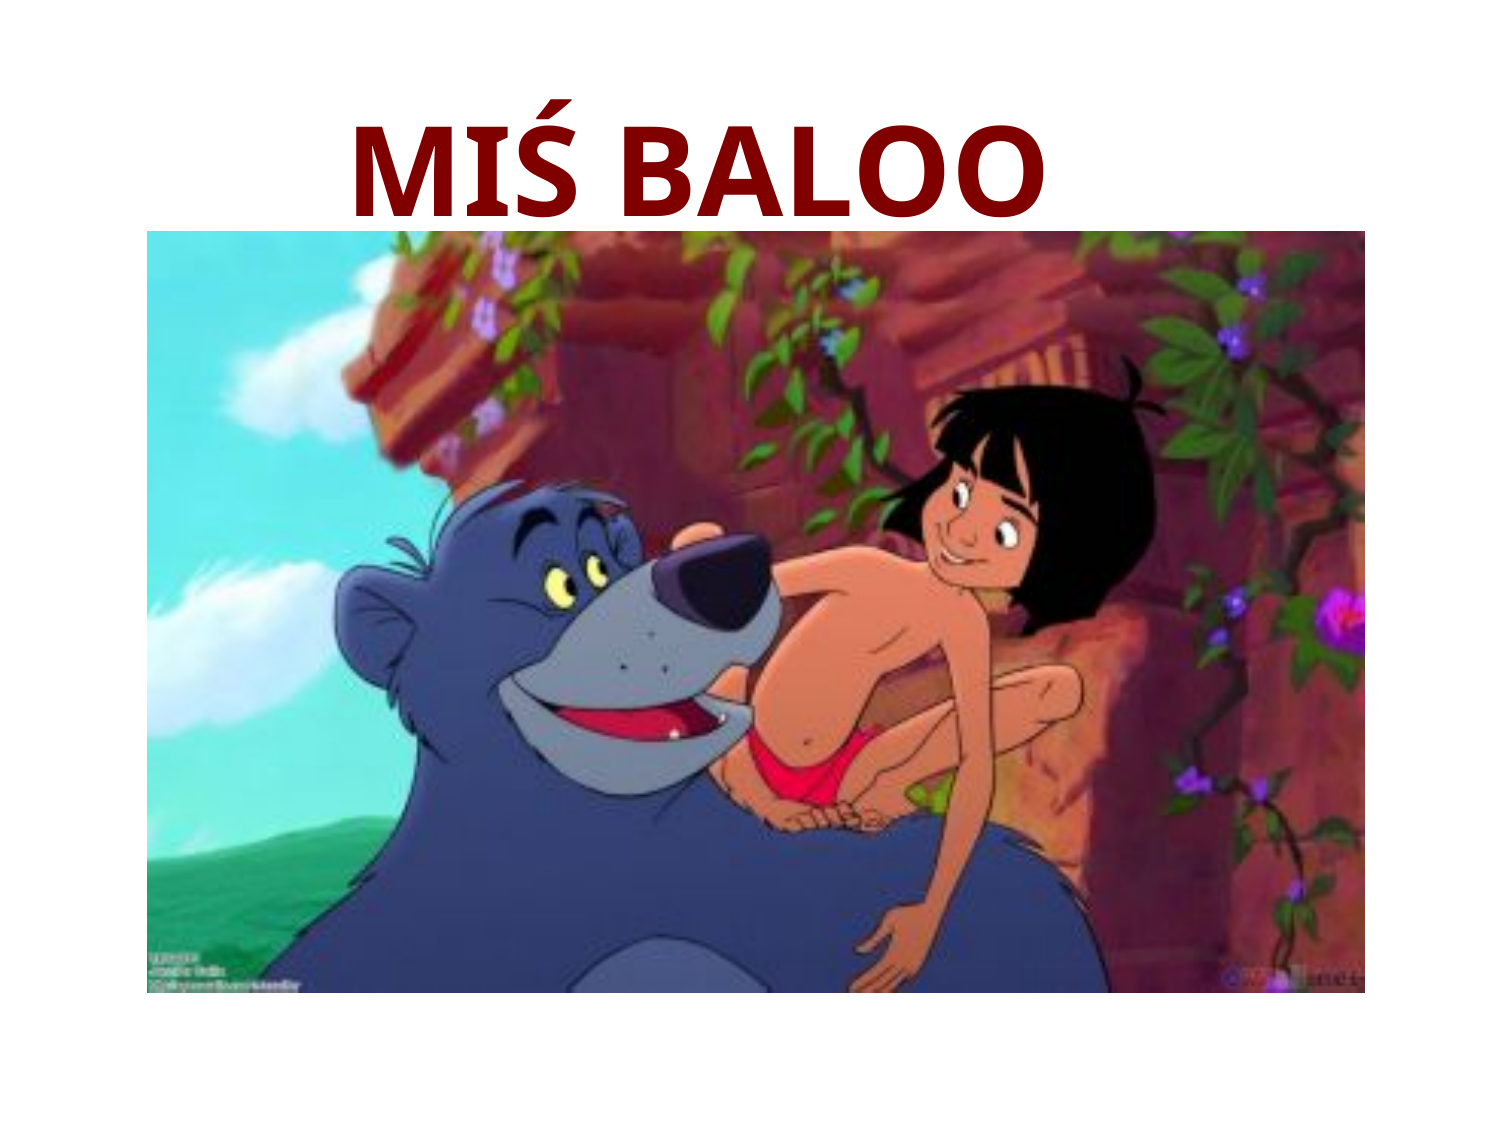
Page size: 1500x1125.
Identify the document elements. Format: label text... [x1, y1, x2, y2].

picture [147, 231, 1365, 993]
title MIŚ BALOO [135, 78, 1317, 256]
